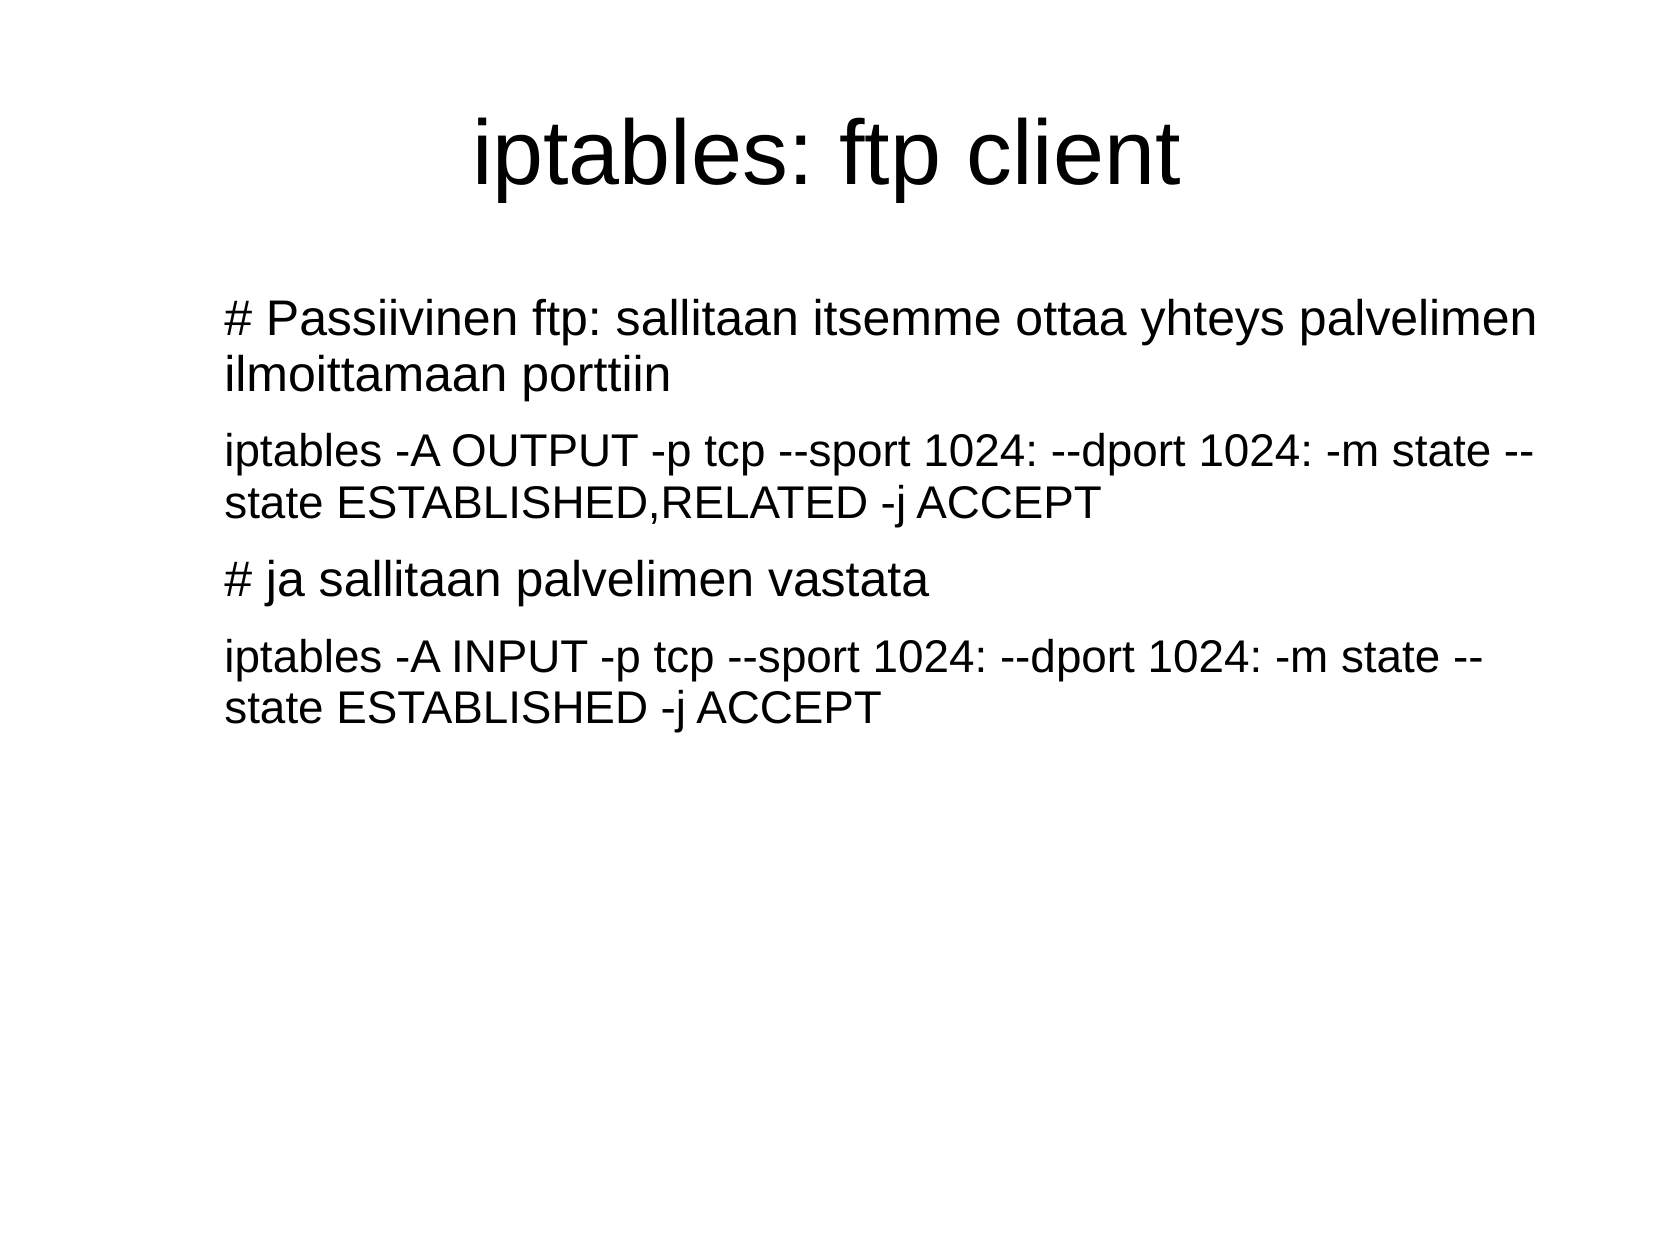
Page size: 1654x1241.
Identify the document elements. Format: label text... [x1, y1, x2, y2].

title iptables: ftp client [82, 49, 1571, 257]
list # Passiivinen ftp: sallitaan itsemme ottaa yhteys palvelimen ilmoittamaan porttiin iptables -A OUTPUT -p tcp --sport 1024: --dport 1024: -m state --state ESTABLISHED,RELATED -j ACCEPT # ja sallitaan palvelimen vastata iptables -A INPUT -p tcp --sport 1024: --dport 1024: -m state --state ESTABLISHED -j ACCEPT [82, 290, 1571, 1010]
